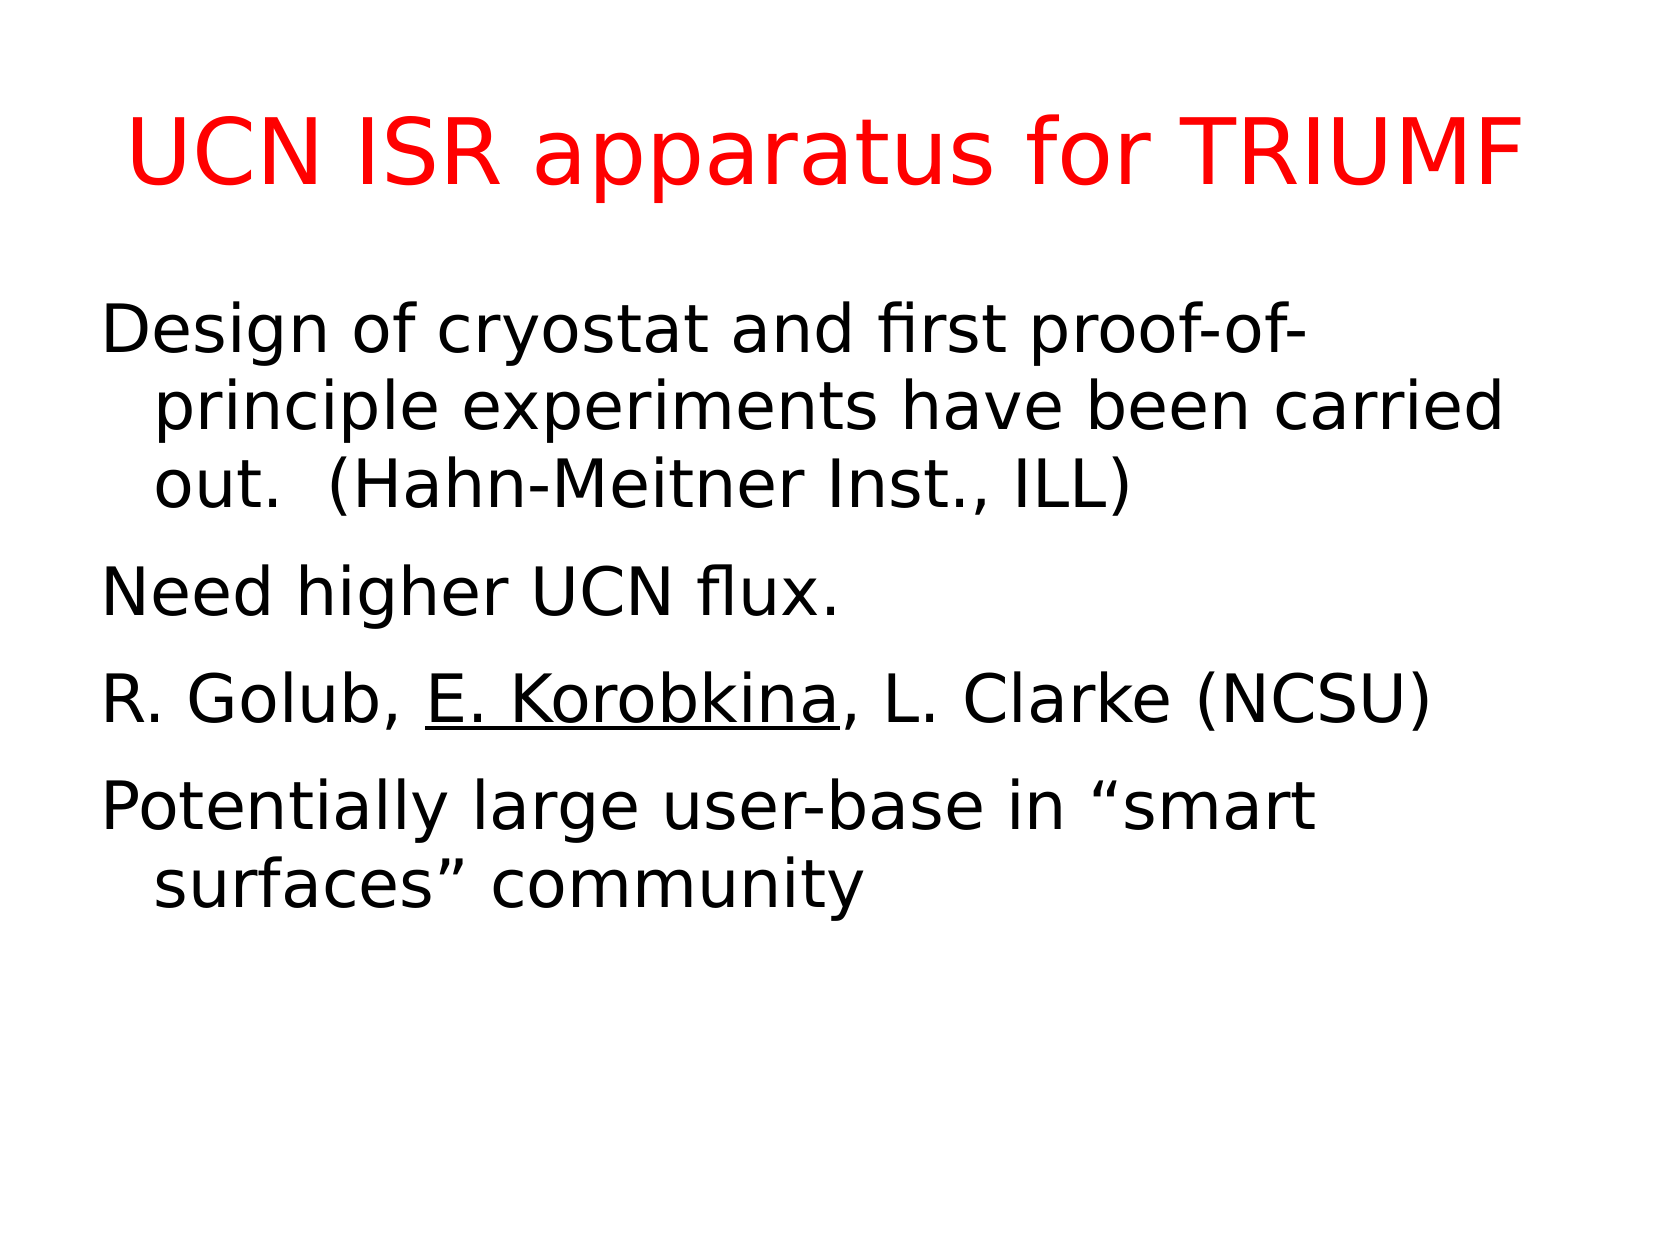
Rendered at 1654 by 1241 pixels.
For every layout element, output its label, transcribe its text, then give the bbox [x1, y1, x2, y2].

title UCN ISR apparatus for TRIUMF [82, 56, 1571, 250]
list Design of cryostat and first proof-of-principle experiments have been carried out. (Hahn-Meitner Inst., ILL) Need higher UCN flux. R. Golub, E. Korobkina, L. Clarke (NCSU) Potentially large user-base in “smart surfaces” community [82, 290, 1571, 1094]
